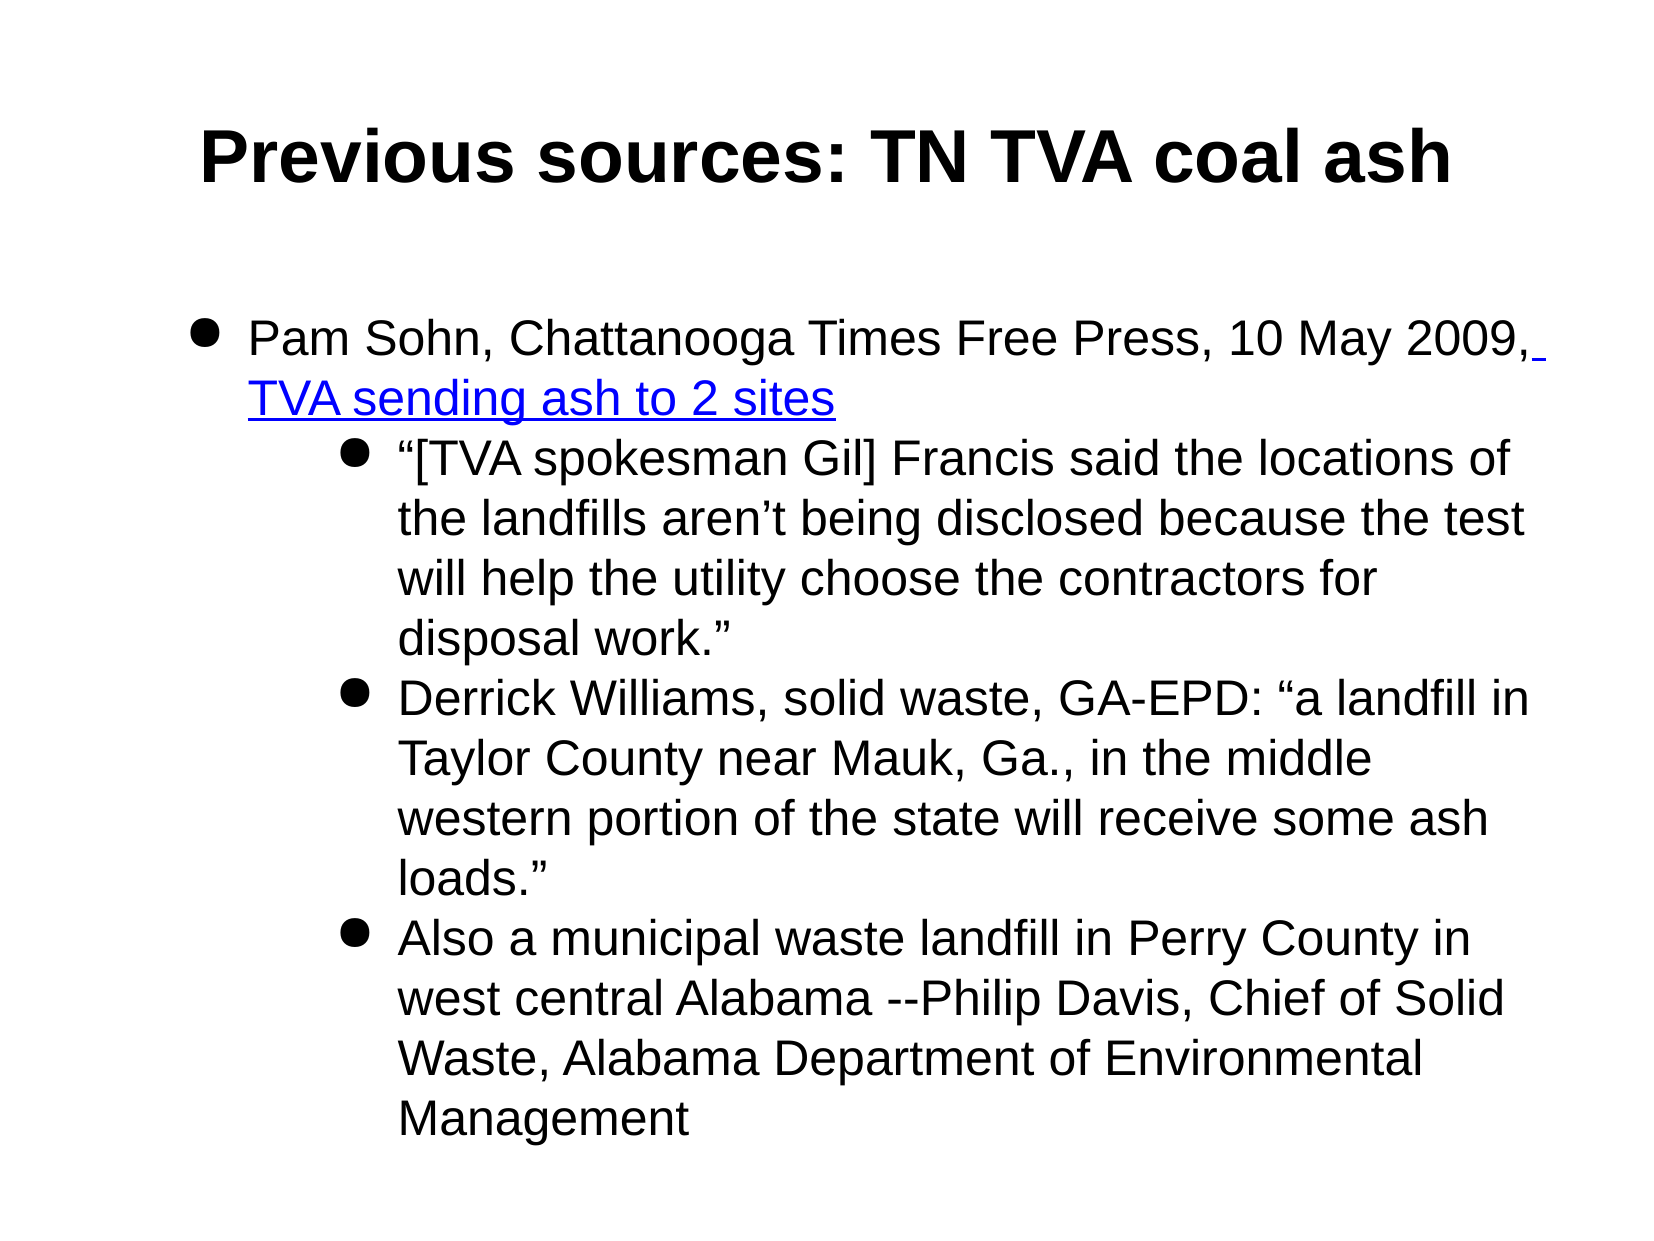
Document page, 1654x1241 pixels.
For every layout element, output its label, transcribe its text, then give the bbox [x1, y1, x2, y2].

list Pam Sohn, Chattanooga Times Free Press, 10 May 2009, TVA sending ash to 2 sites “[TVA spokesman Gil] Francis said the locations of the landfills aren’t being disclosed because the test will help the utility choose the contractors for disposal work.” Derrick Williams, solid waste, GA-EPD: “a landfill in Taylor County near Mauk, Ga., in the middle western portion of the state will receive some ash loads.” Also a municipal waste landfill in Perry County in west central Alabama --Philip Davis, Chief of Solid Waste, Alabama Department of Environmental Management [82, 290, 1571, 1195]
title Previous sources: TN TVA coal ash [82, 49, 1571, 257]
